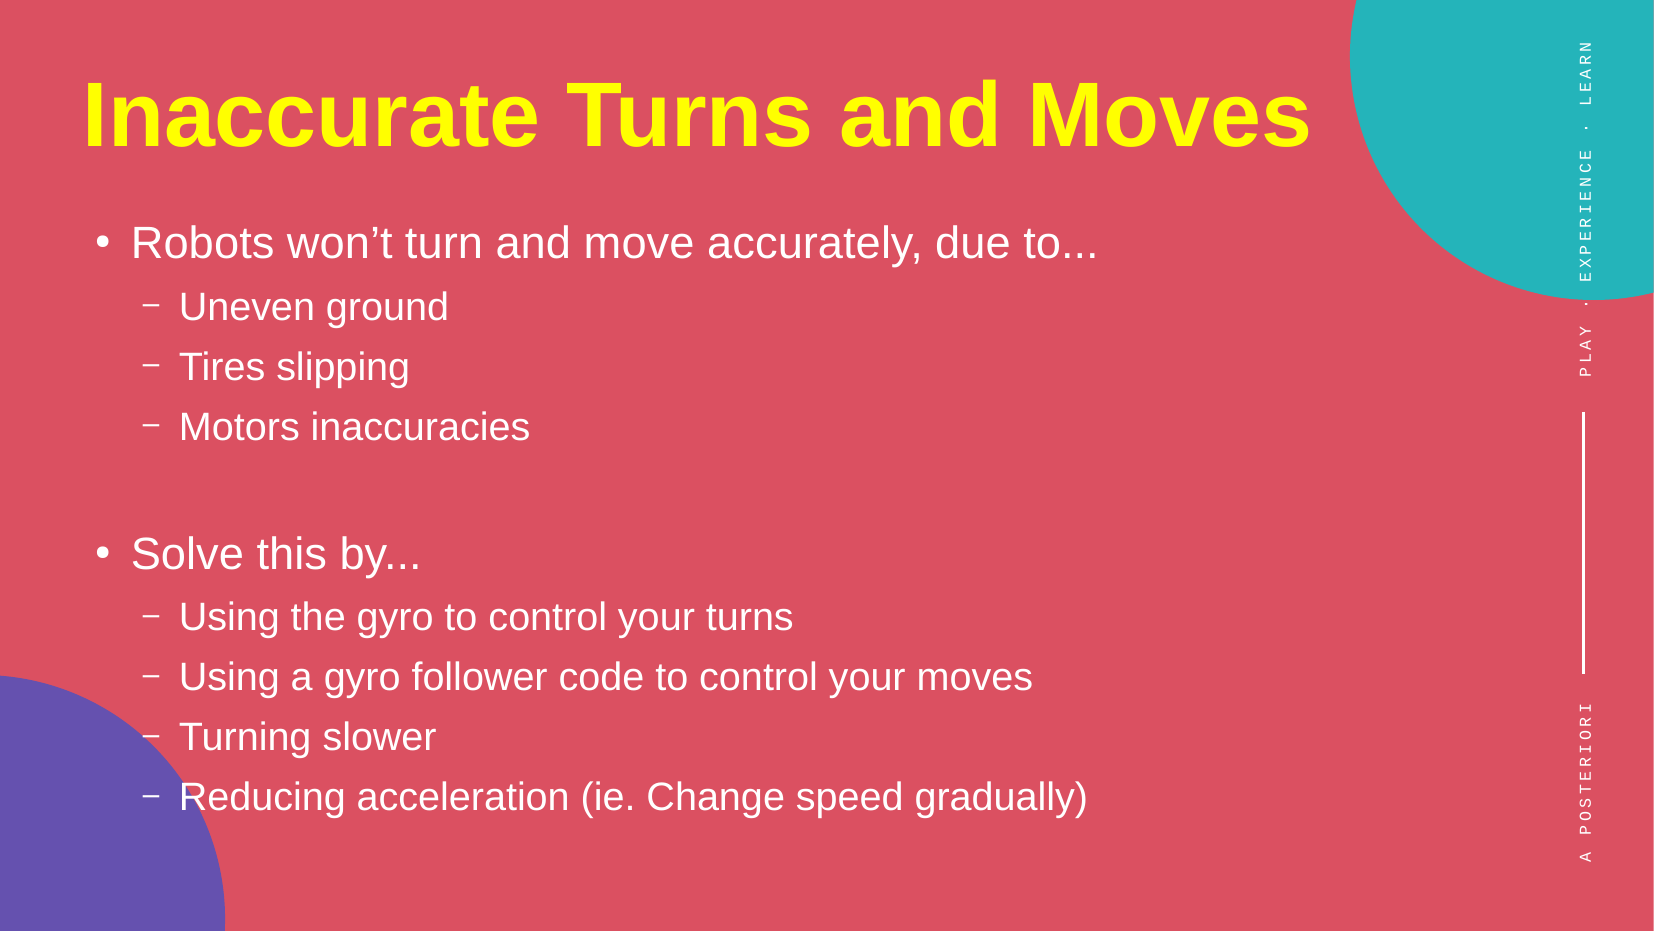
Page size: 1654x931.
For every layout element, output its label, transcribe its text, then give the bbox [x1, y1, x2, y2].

list Robots won’t turn and move accurately, due to... Uneven ground Tires slipping Motors inaccuracies Solve this by... Using the gyro to control your turns Using a gyro follower code to control your moves Turning slower Reducing acceleration (ie. Change speed gradually) [82, 217, 1571, 826]
title Inaccurate Turns and Moves [82, 37, 1351, 193]
